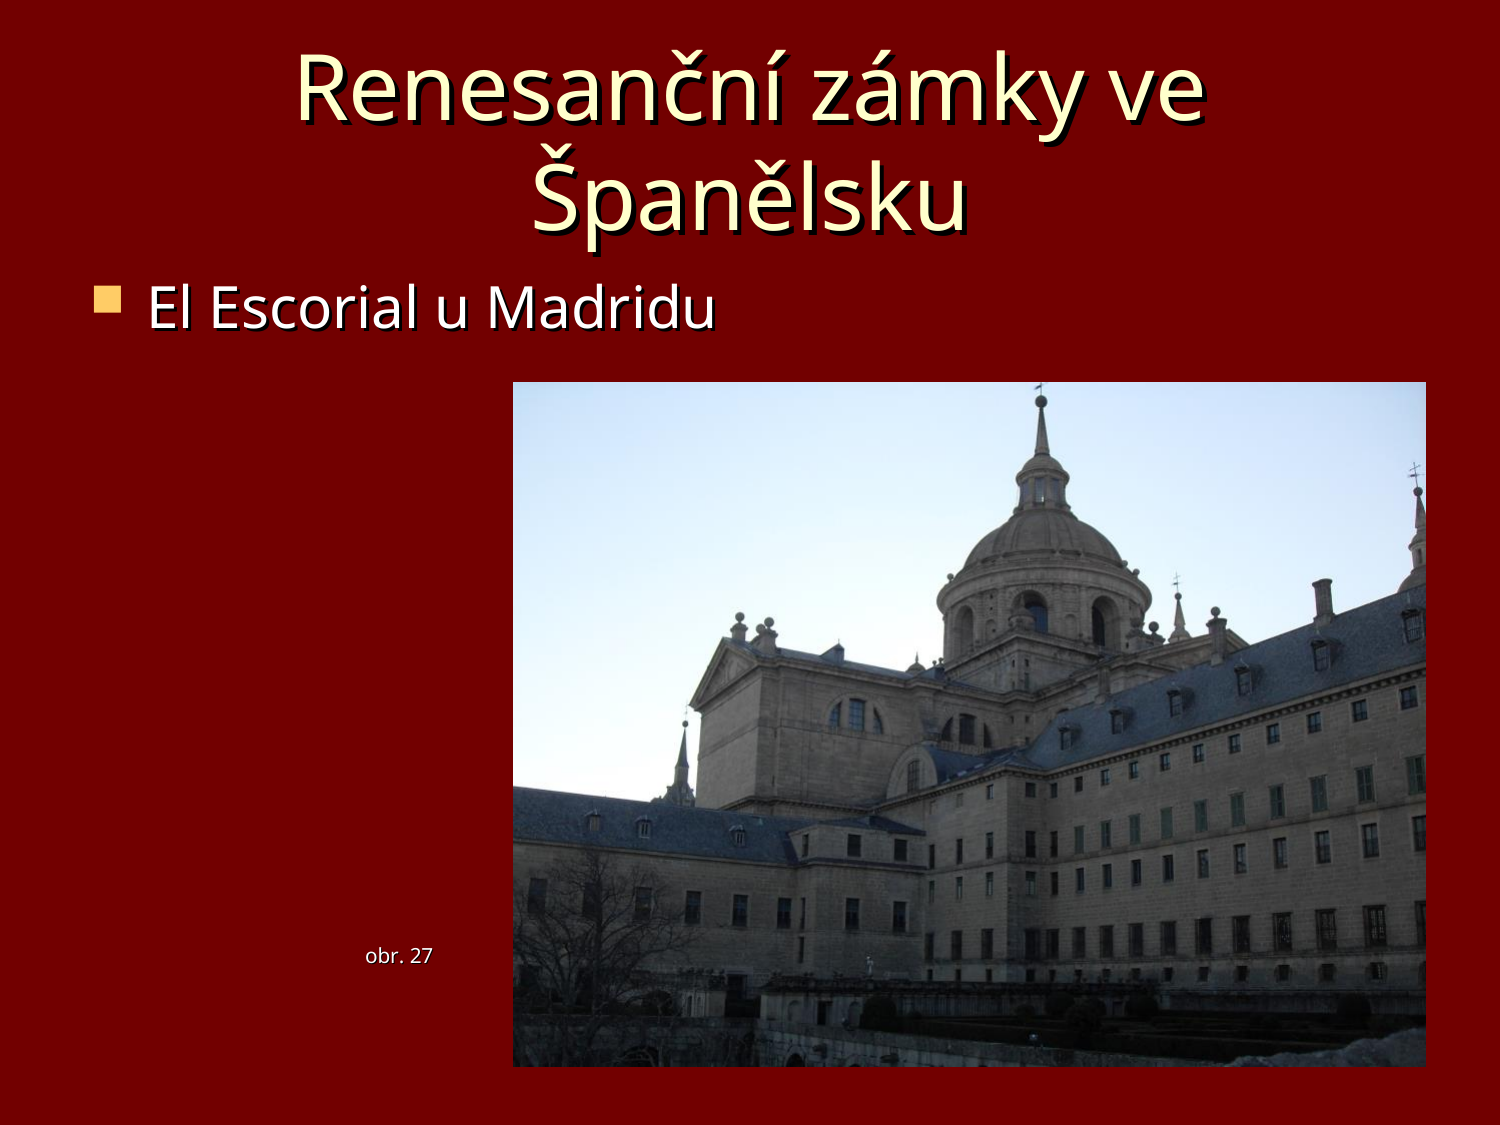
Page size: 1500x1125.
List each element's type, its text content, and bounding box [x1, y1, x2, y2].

title Renesanční zámky ve Španělsku [75, 45, 1426, 233]
list El Escorial u Madridu obr. 27 [75, 262, 738, 1001]
text_box [513, 382, 1426, 1067]
